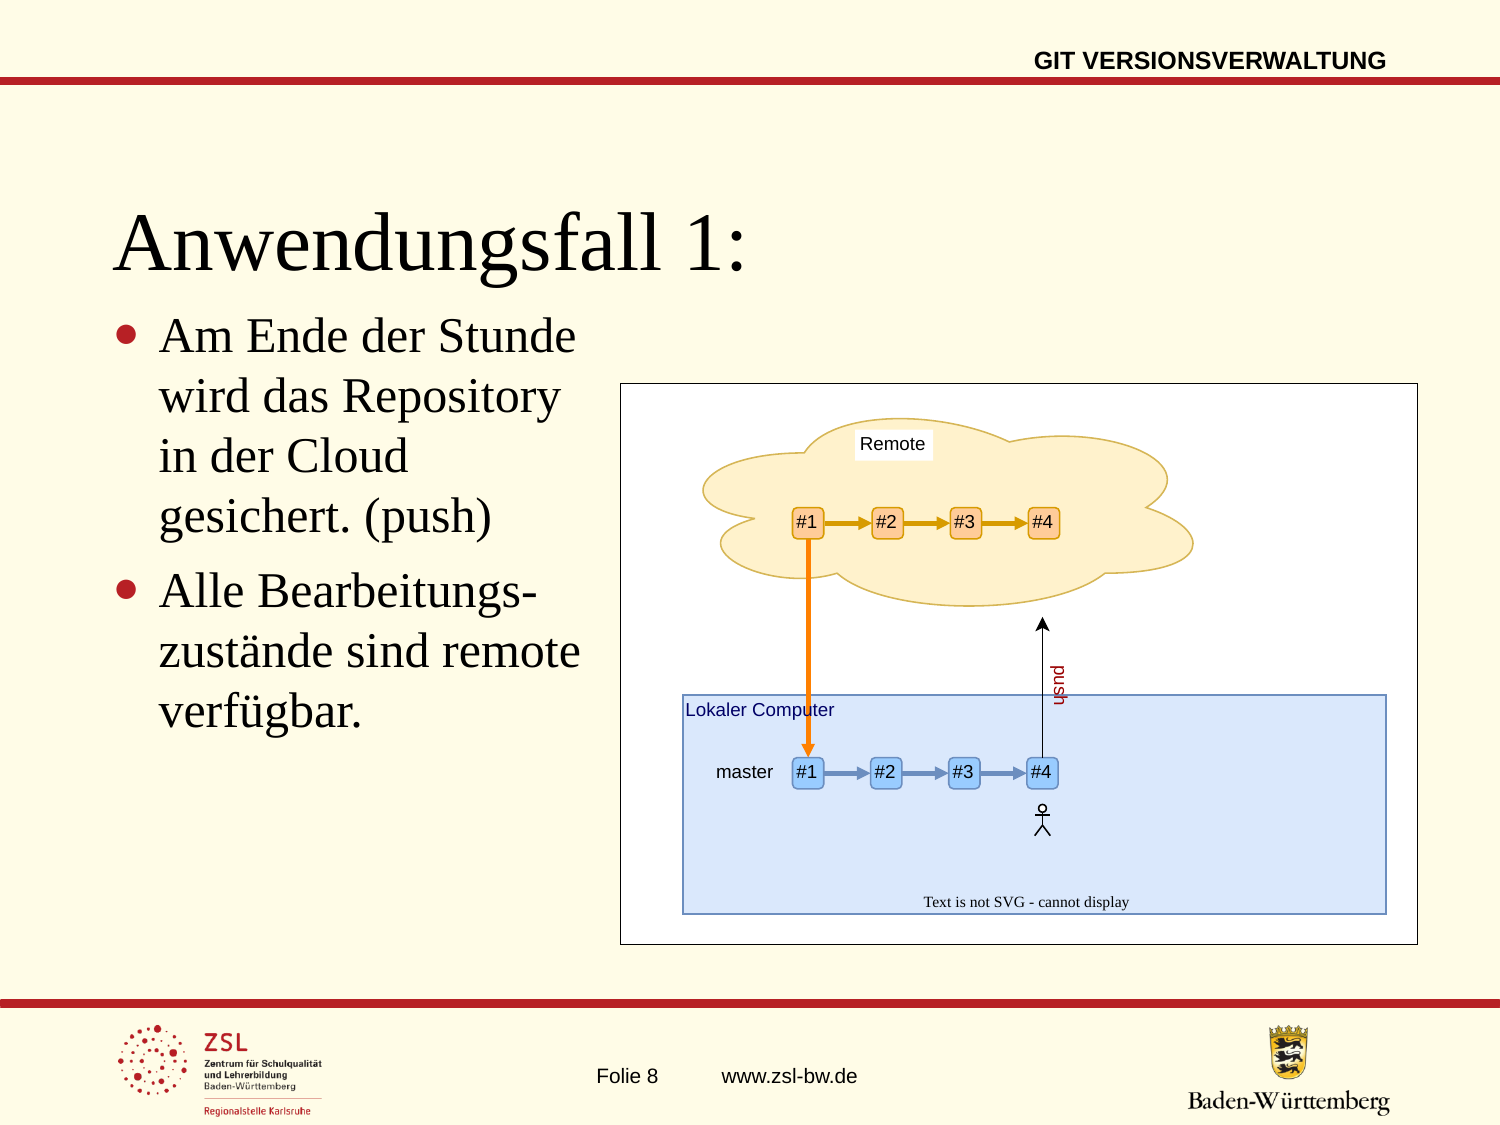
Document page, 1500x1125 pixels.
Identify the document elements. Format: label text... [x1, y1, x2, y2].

title Anwendungsfall 1: [112, 87, 1388, 288]
picture [0, 999, 1500, 1125]
picture [1187, 1023, 1390, 1116]
picture [665, 396, 1388, 916]
slide_number Folie <Foliennummer> www.zsl-bw.de [596, 1062, 894, 1088]
footer GIT VERSIONSVERWALTUNG [395, 44, 1388, 75]
text_box [620, 383, 1418, 945]
list Am Ende der Stunde wird das Repository in der Cloud gesichert. (push) Alle Bearbeitungs-zustände sind remote verfügbar. [112, 302, 591, 977]
